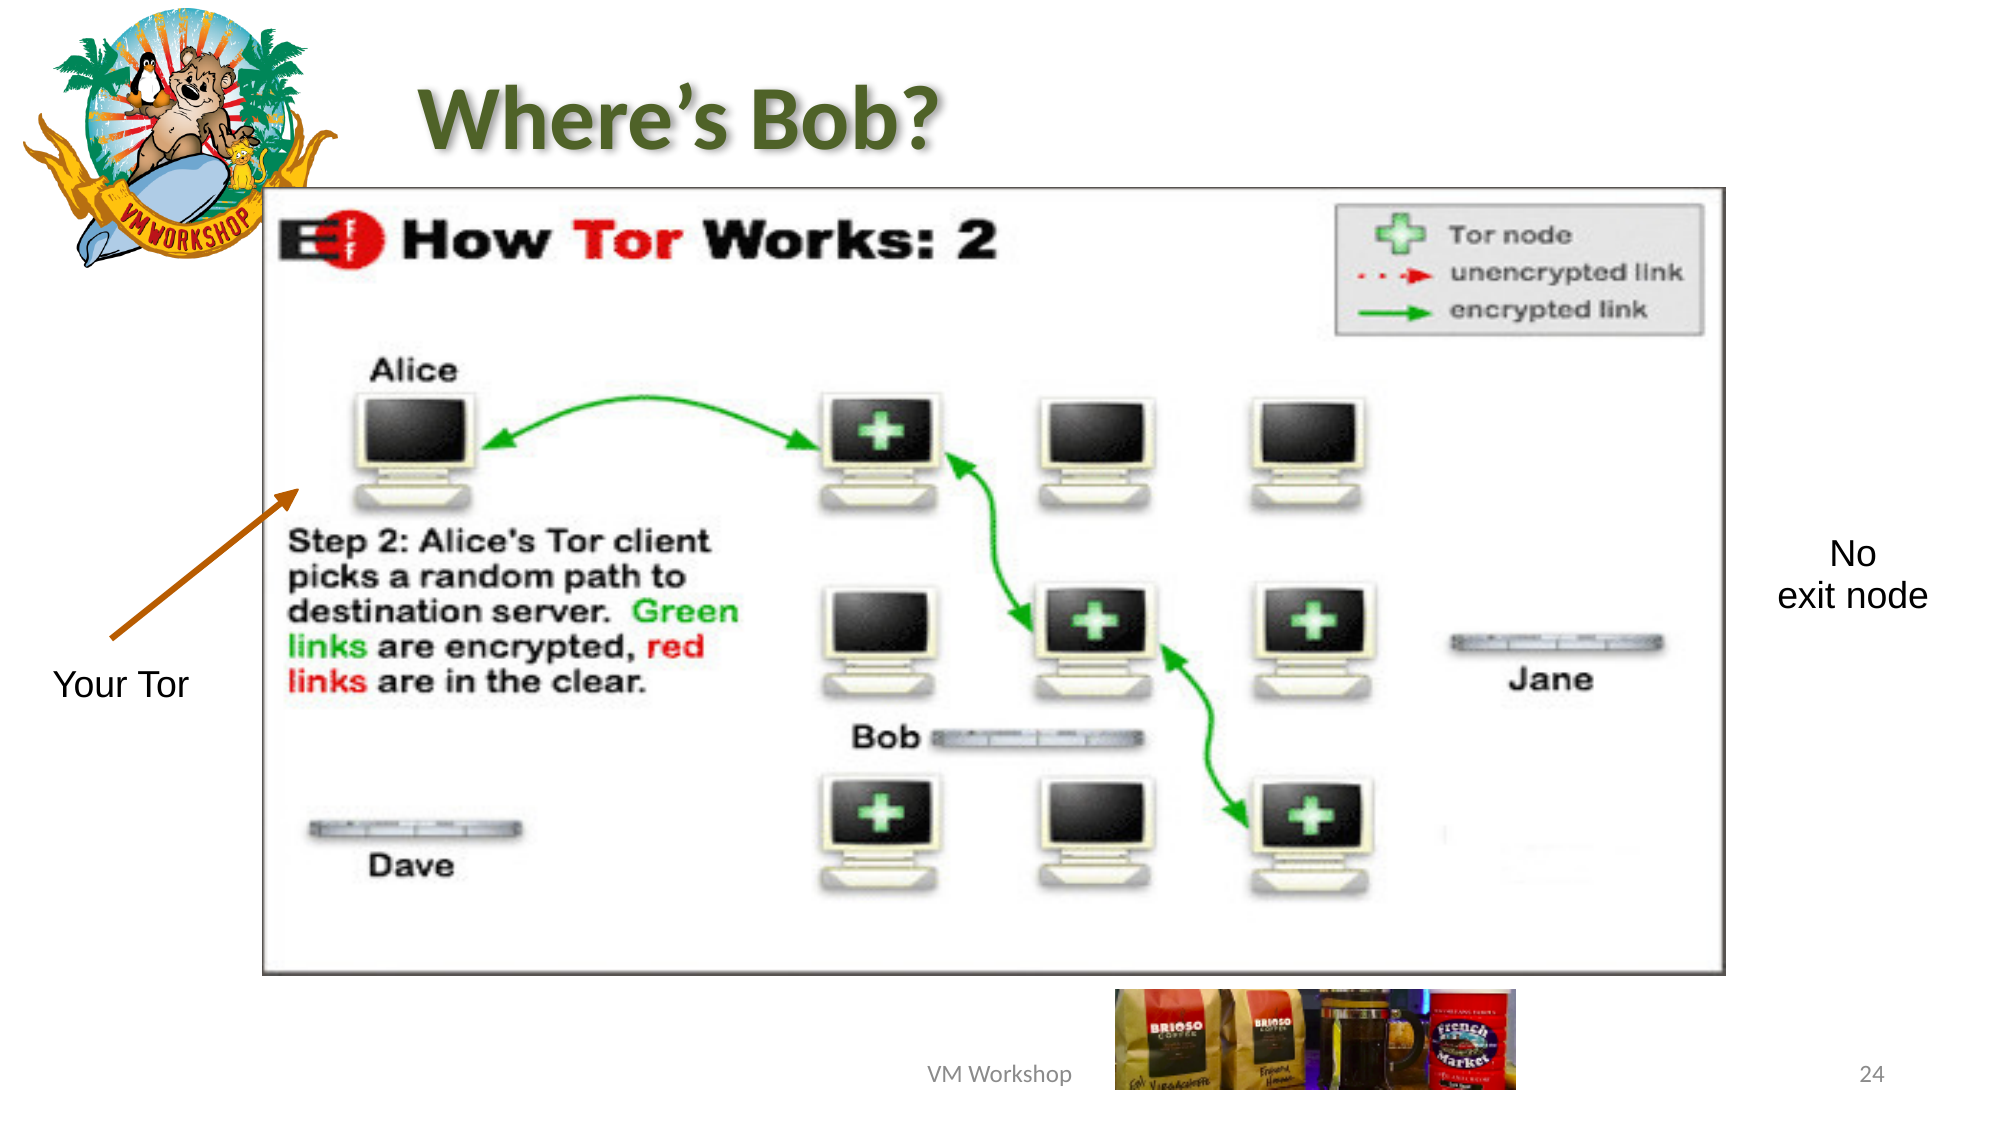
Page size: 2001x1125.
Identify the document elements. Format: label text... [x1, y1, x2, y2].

title Where’s Bob? [402, 47, 1932, 178]
picture [1115, 989, 1516, 1090]
picture [23, 8, 1726, 976]
text_box No exit node [1762, 525, 1969, 638]
text_box Your Tor [37, 655, 226, 713]
